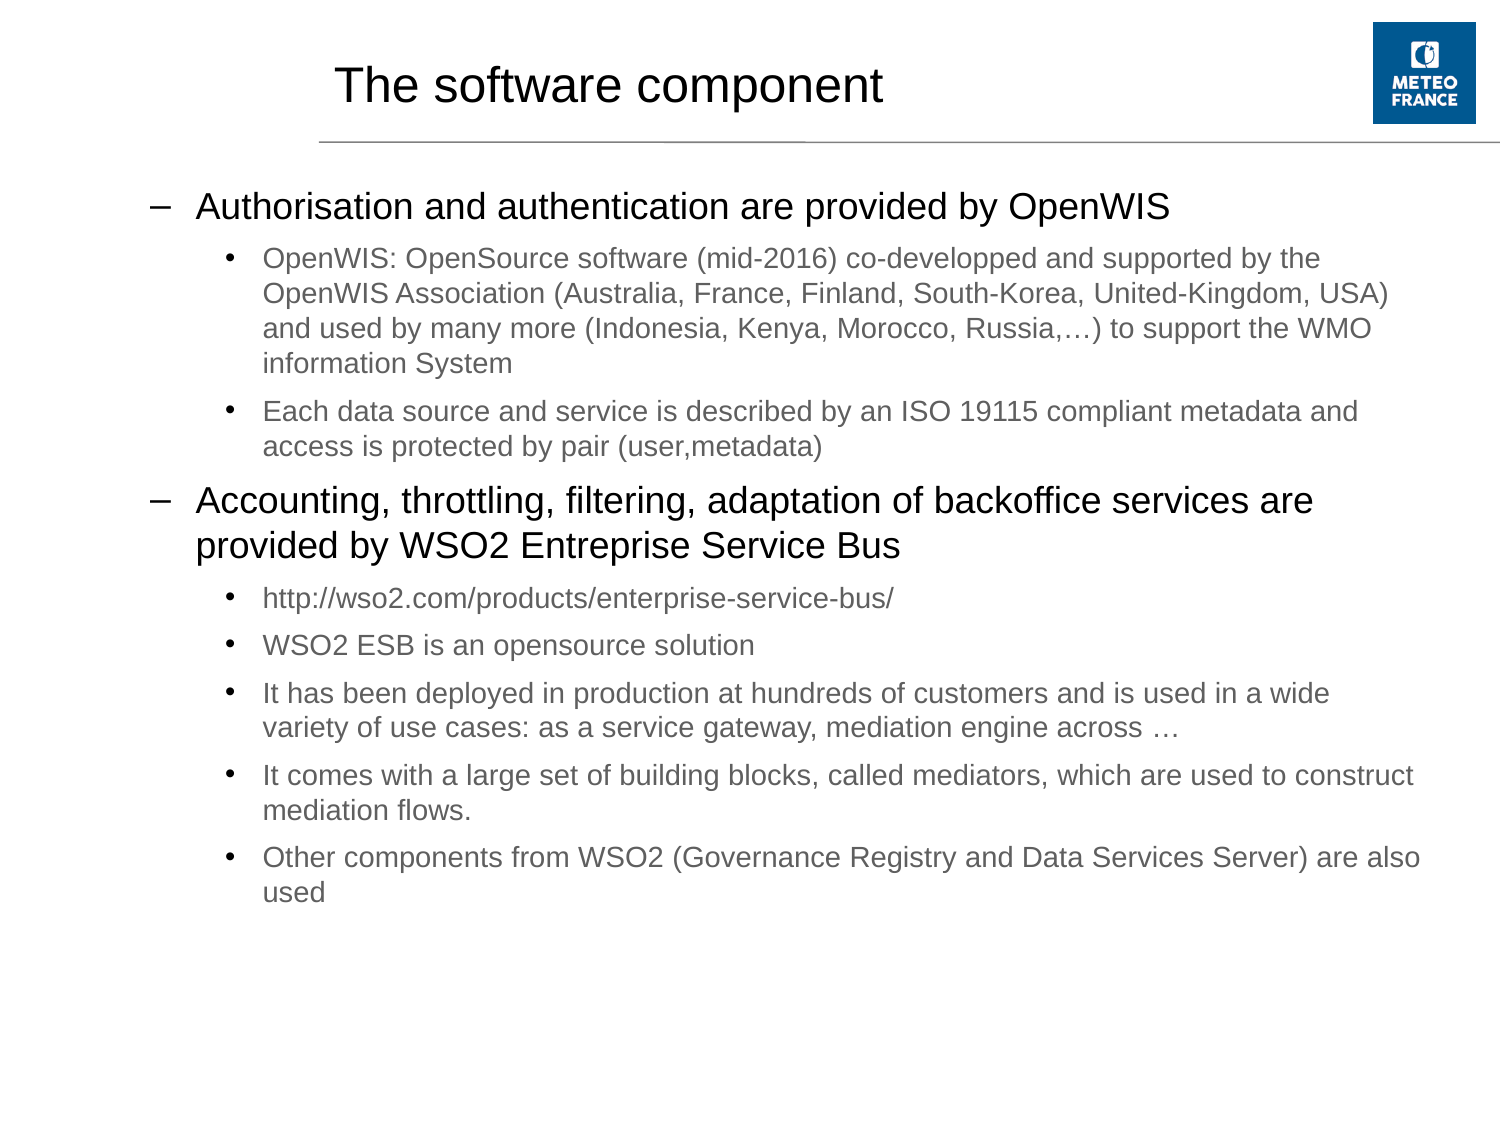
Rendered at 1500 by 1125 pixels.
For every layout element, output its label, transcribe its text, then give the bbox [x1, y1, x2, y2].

picture [1373, 22, 1476, 124]
title The software component [318, 49, 1424, 124]
list Authorisation and authentication are provided by OpenWIS OpenWIS: OpenSource software (mid-2016) co-developped and supported by the OpenWIS Association (Australia, France, Finland, South-Korea, United-Kingdom, USA) and used by many more (Indonesia, Kenya, Morocco, Russia,…) to support the WMO information System Each data source and service is described by an ISO 19115 compliant metadata and access is protected by pair (user,metadata) Accounting, throttling, filtering, adaptation of backoffice services are provided by WSO2 Entreprise Service Bus http://wso2.com/products/enterprise-service-bus/ WSO2 ESB is an opensource solution It has been deployed in production at hundreds of customers and is used in a wide variety of use cases: as a service gateway, mediation engine across … It comes with a large set of building blocks, called mediators, which are used to construct mediation flows. Other components from WSO2 (Governance Registry and Data Services Server) are also used [75, 182, 1425, 924]
